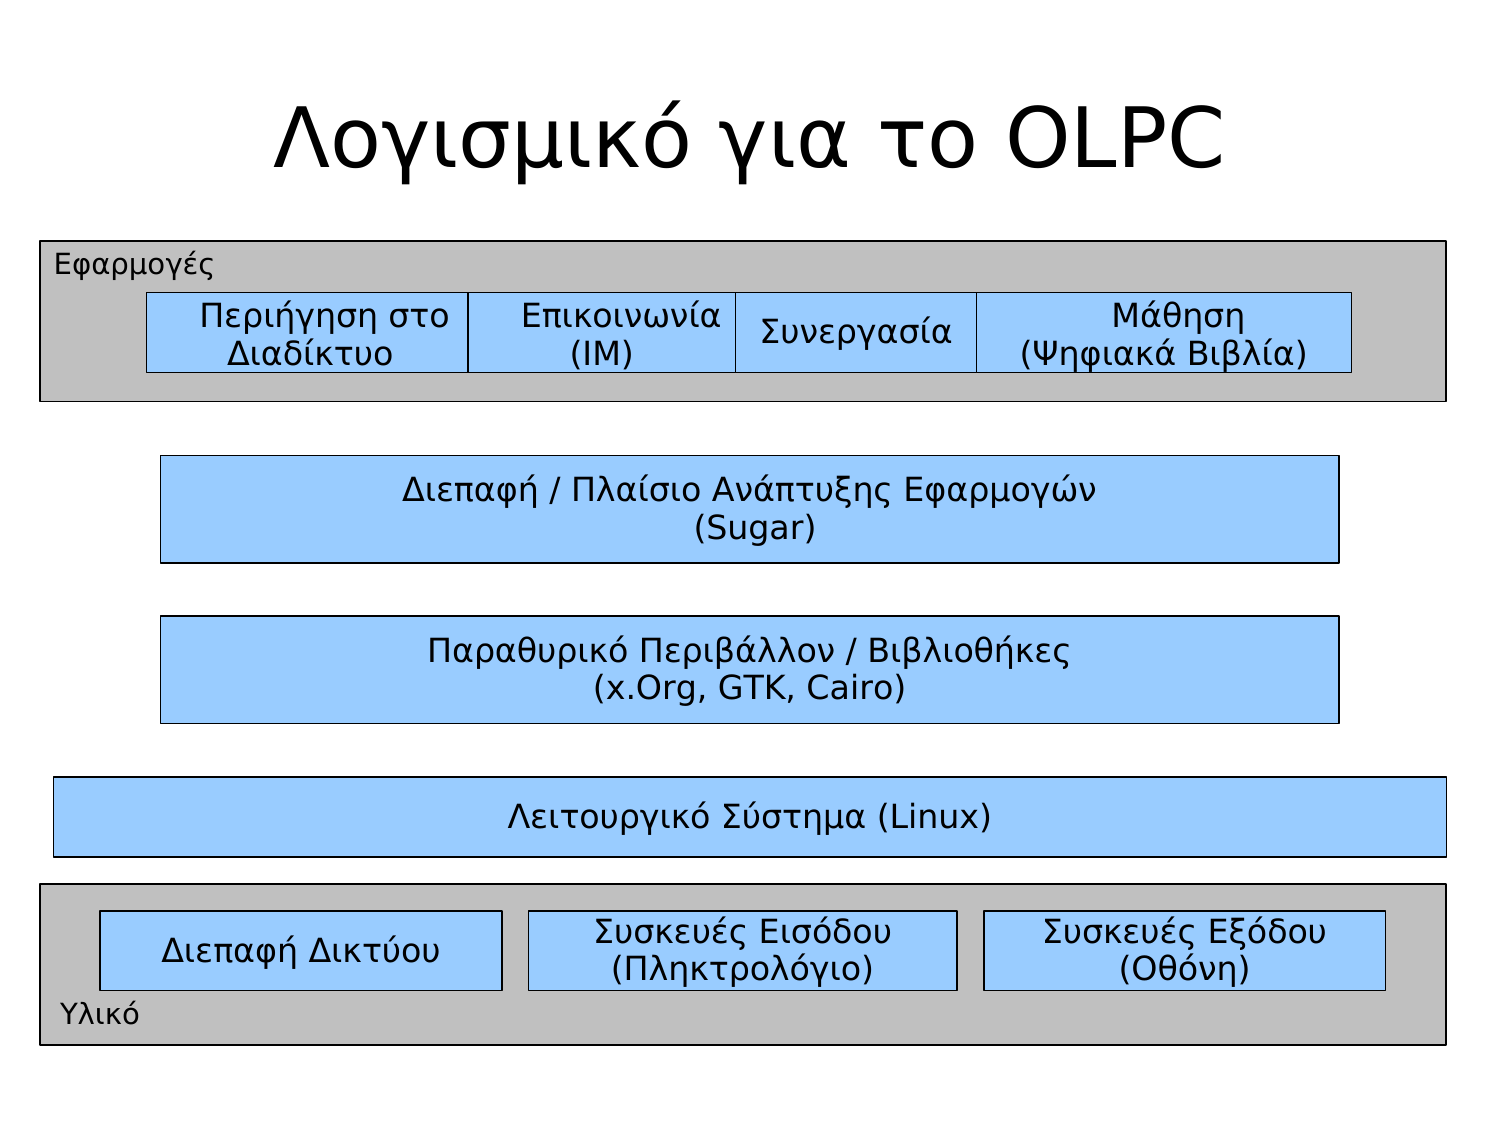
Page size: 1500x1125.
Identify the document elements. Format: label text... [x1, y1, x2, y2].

text_box Διεπαφή Δικτύου [100, 910, 502, 991]
text_box Παραθυρικό Περιβάλλον / Βιβλιοθήκες (x.Org, GTK, Cairo) [160, 616, 1340, 724]
text_box ﾠΜάθηση (Ψηφιακά Βιβλία) [976, 292, 1352, 373]
text_box [40, 240, 1447, 402]
text_box Συνεργασία [735, 292, 976, 373]
text_box Διεπαφή / Πλαίσιο Ανάπτυξης Εφαρμογών (Sugar) [160, 455, 1340, 563]
text_box Λειτουργικό Σύστημα (Linux) [53, 776, 1447, 858]
text_box Υλικό [46, 991, 152, 1038]
title Λογισμικό για το OLPC [75, 44, 1426, 233]
text_box [40, 884, 1447, 1045]
text_box Συσκευές Εισόδου (Πληκτρολόγιο) [528, 910, 957, 991]
text_box Συσκευές Εξόδου (Οθόνη) [983, 910, 1386, 991]
text_box Εφαρμογές [40, 240, 225, 288]
text_box ﾠΕπικοινωνία (IM) [467, 292, 735, 373]
text_box ﾠΠεριήγηση στο Διαδίκτυο [146, 292, 467, 373]
